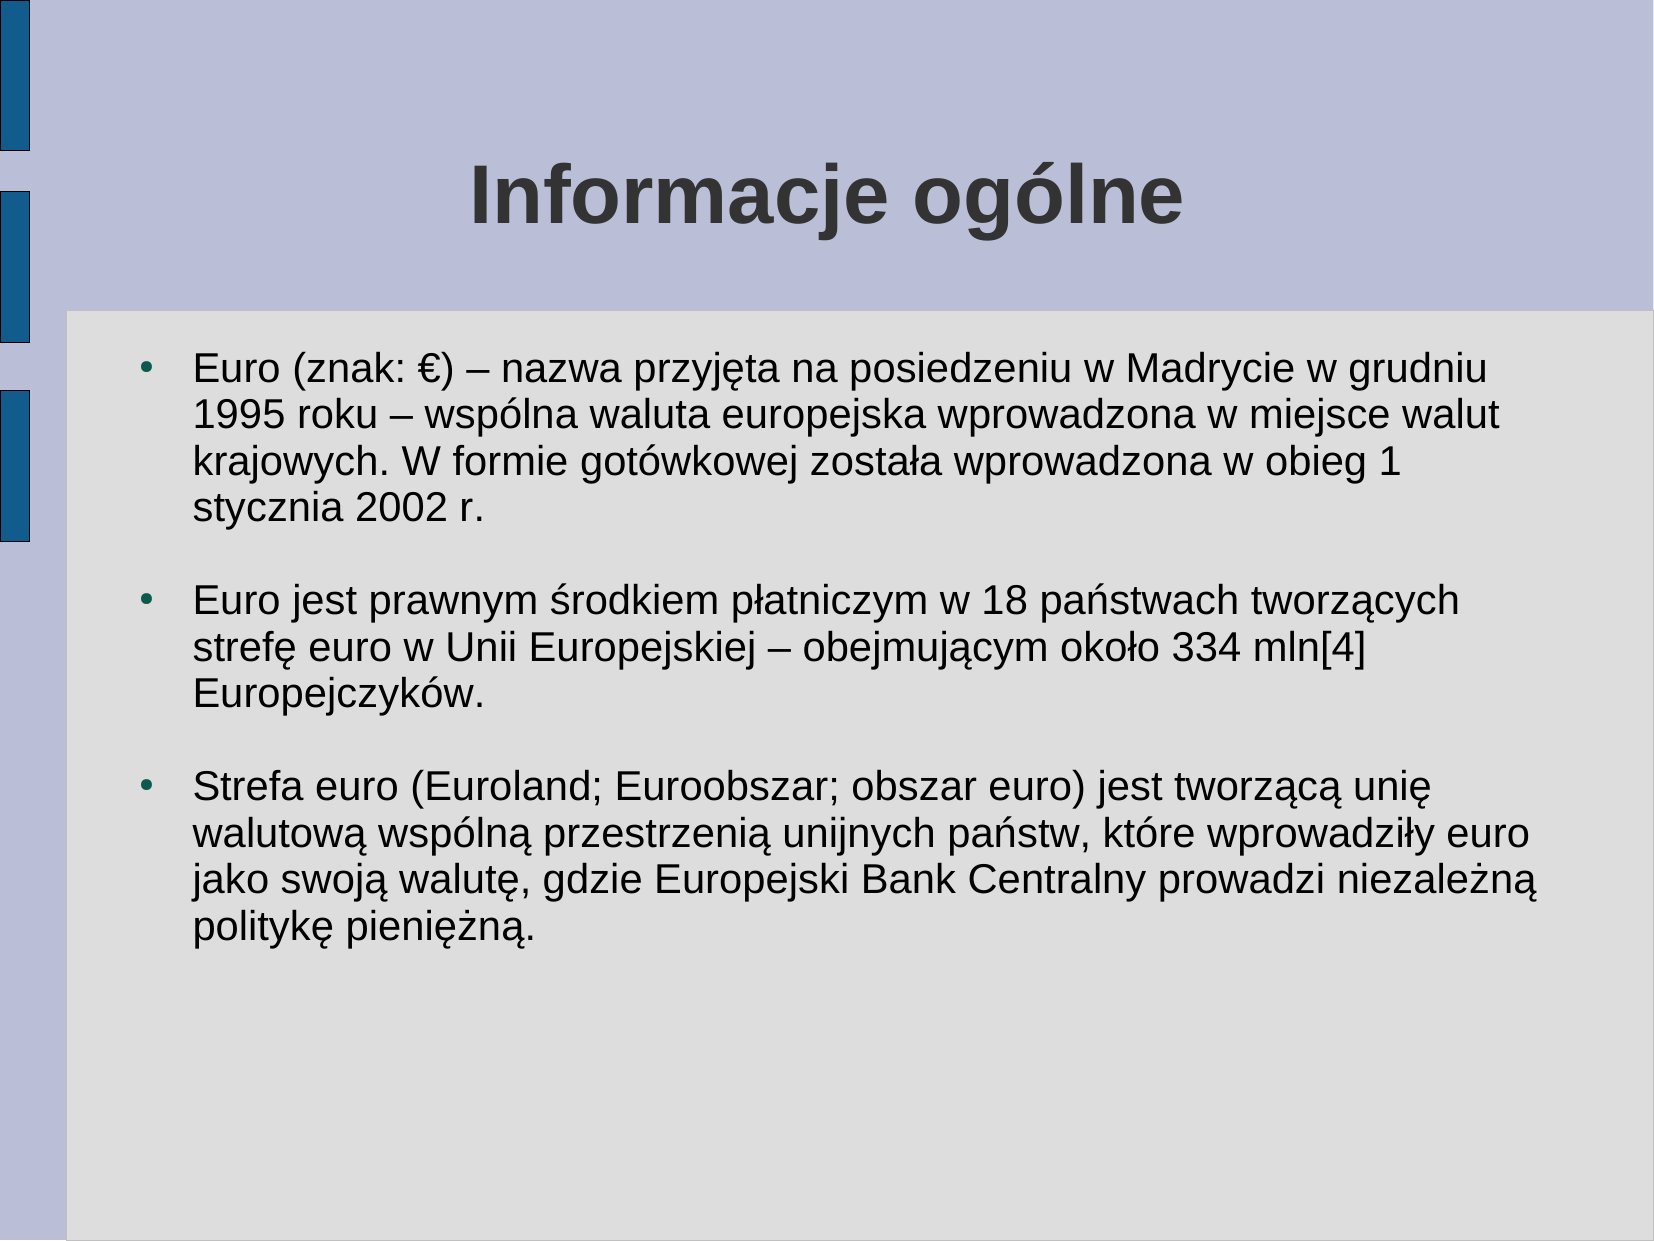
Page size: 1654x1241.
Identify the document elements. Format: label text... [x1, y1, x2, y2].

list Euro (znak: €) – nazwa przyjęta na posiedzeniu w Madrycie w grudniu 1995 roku – wspólna waluta europejska wprowadzona w miejsce walut krajowych. W formie gotówkowej została wprowadzona w obieg 1 stycznia 2002 r. Euro jest prawnym środkiem płatniczym w 18 państwach tworzących strefę euro w Unii Europejskiej – obejmującym około 334 mln[4] Europejczyków. Strefa euro (Euroland; Euroobszar; obszar euro) jest tworzącą unię walutową wspólną przestrzenią unijnych państw, które wprowadziły euro jako swoją walutę, gdzie Europejski Bank Centralny prowadzi niezależną politykę pieniężną. [121, 344, 1565, 1127]
title Informacje ogólne [121, 91, 1534, 299]
